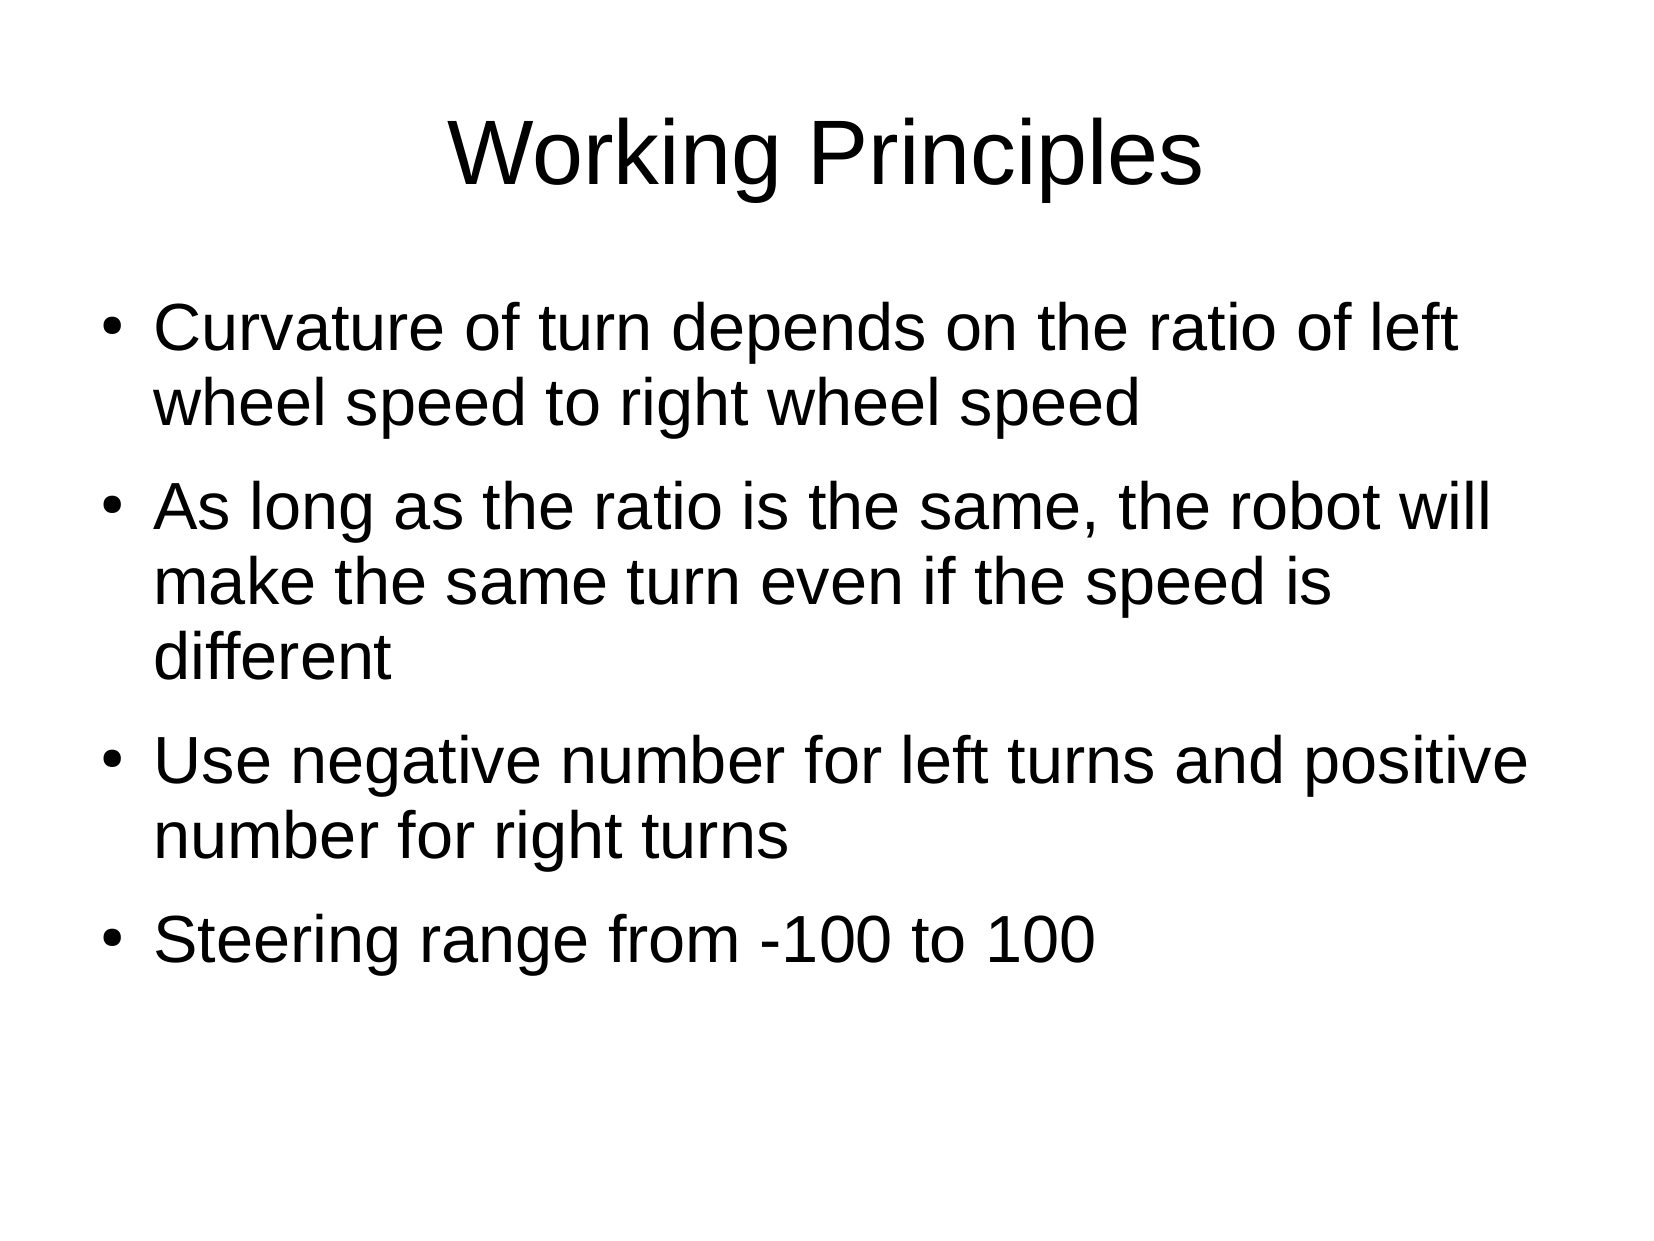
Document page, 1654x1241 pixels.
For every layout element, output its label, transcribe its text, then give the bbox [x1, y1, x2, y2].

title Working Principles [82, 49, 1571, 257]
list Curvature of turn depends on the ratio of left wheel speed to right wheel speed As long as the ratio is the same, the robot will make the same turn even if the speed is different Use negative number for left turns and positive number for right turns Steering range from -100 to 100 [82, 290, 1571, 1010]
